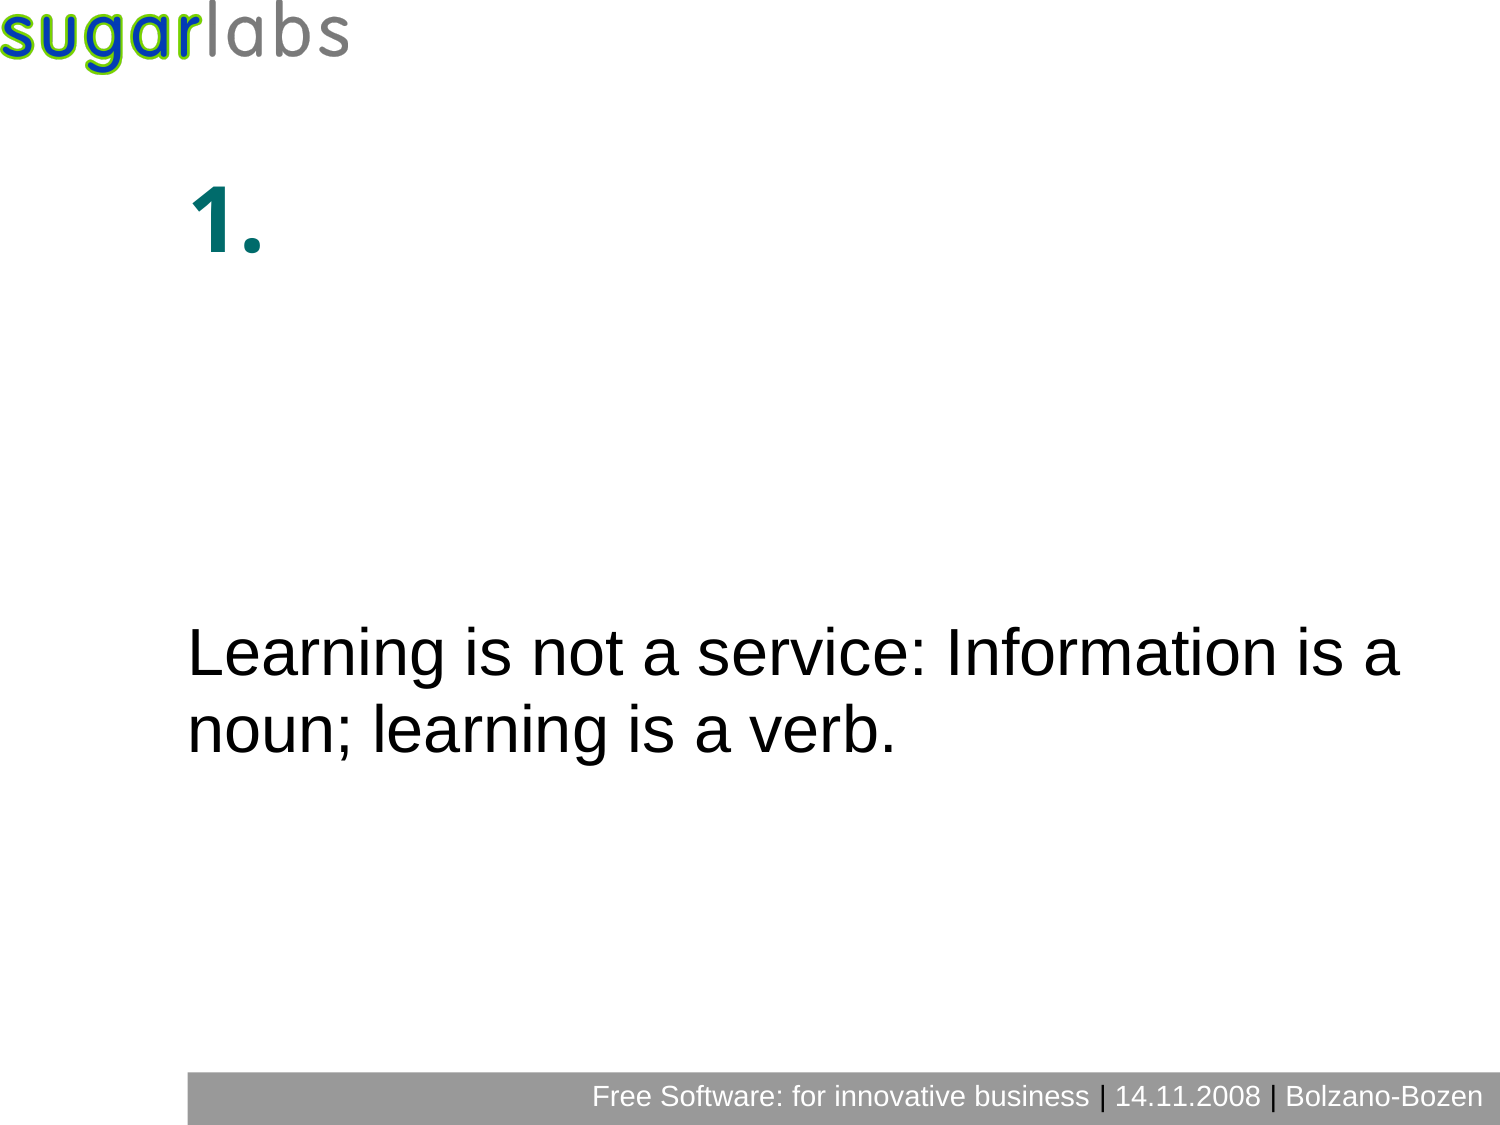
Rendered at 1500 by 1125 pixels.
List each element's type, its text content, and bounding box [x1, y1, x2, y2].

picture [0, 0, 348, 75]
title 1. [187, 82, 1500, 331]
subtitle Learning is not a service: Information is a noun; learning is a verb. [187, 344, 1425, 1035]
